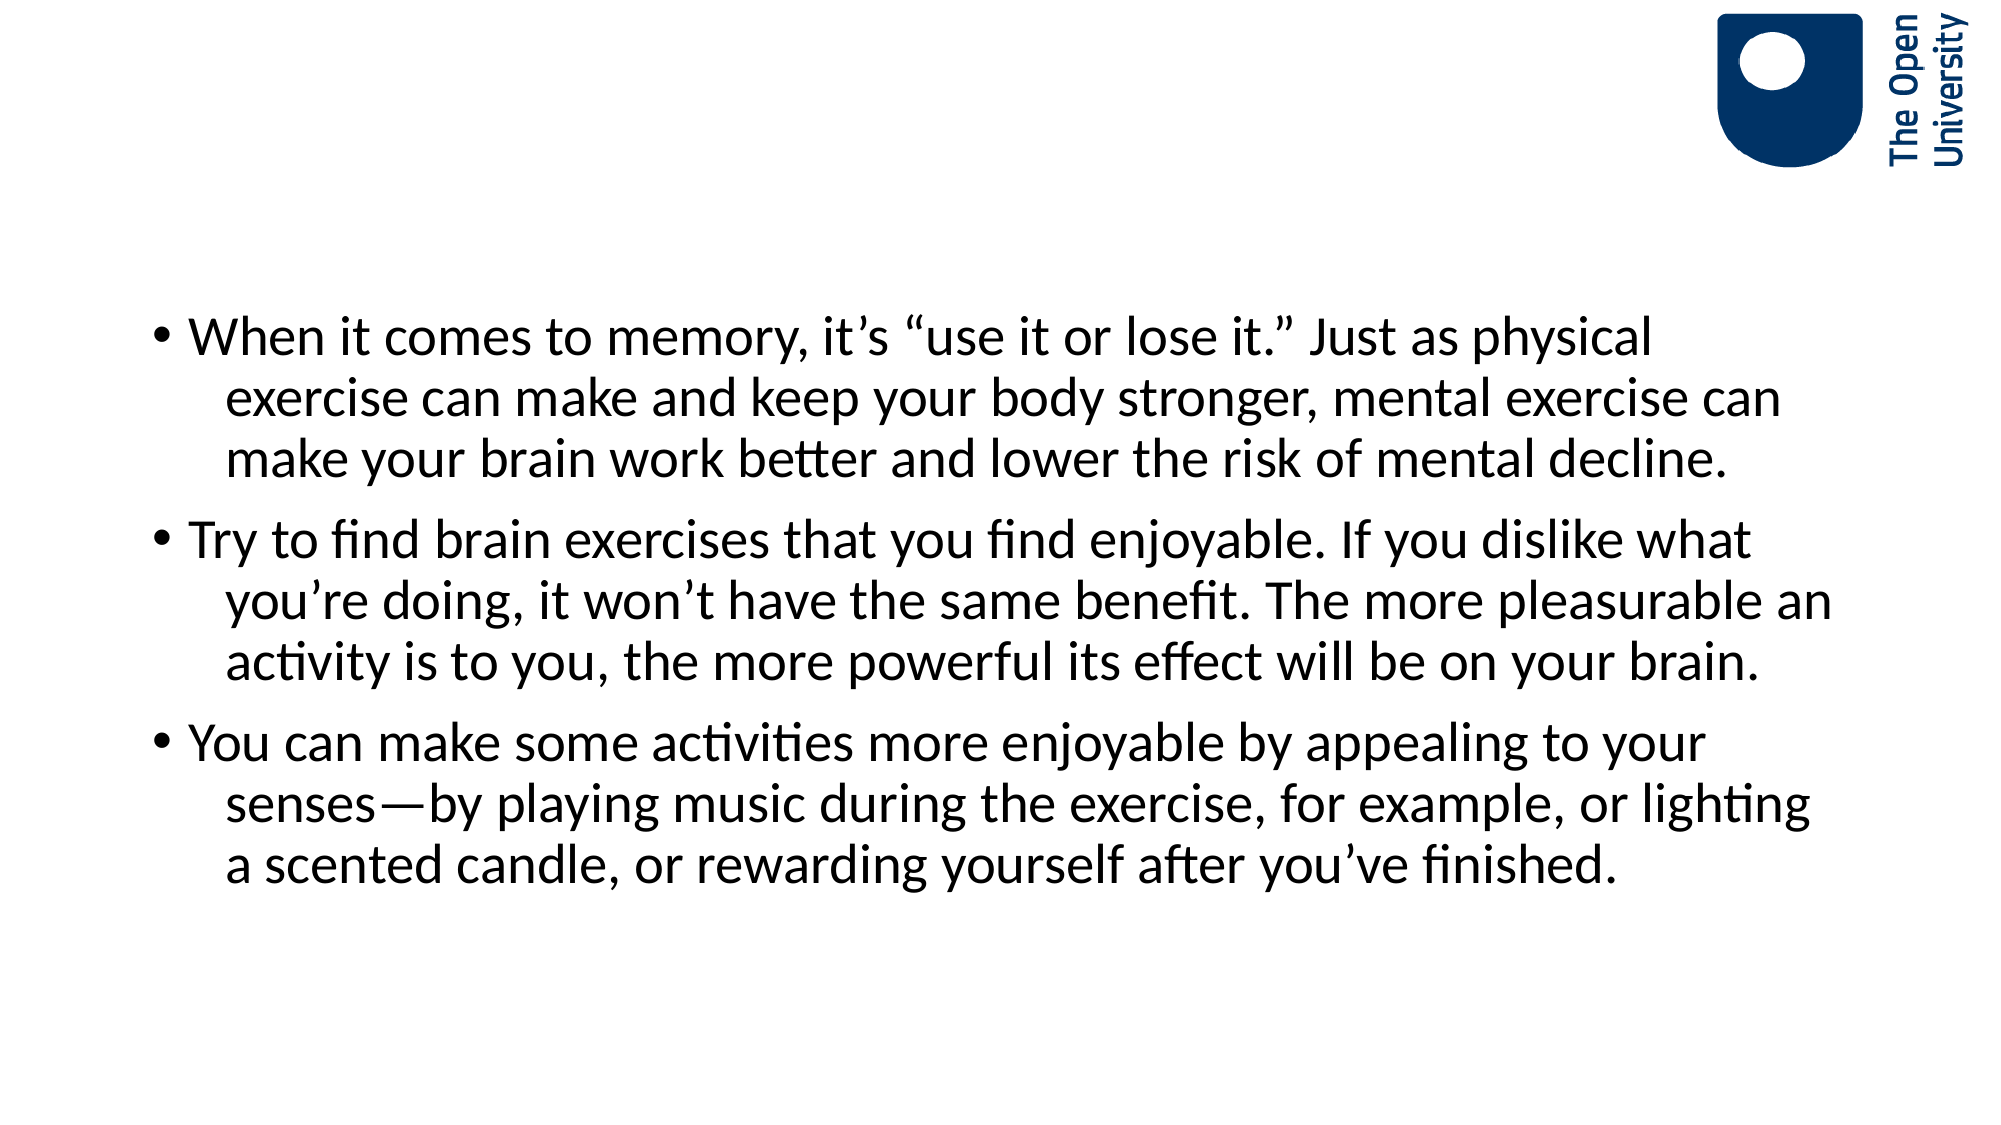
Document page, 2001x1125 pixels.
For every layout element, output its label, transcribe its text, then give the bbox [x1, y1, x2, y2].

list When it comes to memory, it’s “use it or lose it.” Just as physical exercise can make and keep your body stronger, mental exercise can make your brain work better and lower the risk of mental decline. Try to find brain exercises that you find enjoyable. If you dislike what you’re doing, it won’t have the same benefit. The more pleasurable an activity is to you, the more powerful its effect will be on your brain. You can make some activities more enjoyable by appealing to your senses—by playing music during the exercise, for example, or lighting a scented candle, or rewarding yourself after you’ve finished. [137, 299, 1863, 1014]
picture [1716, 10, 1971, 170]
